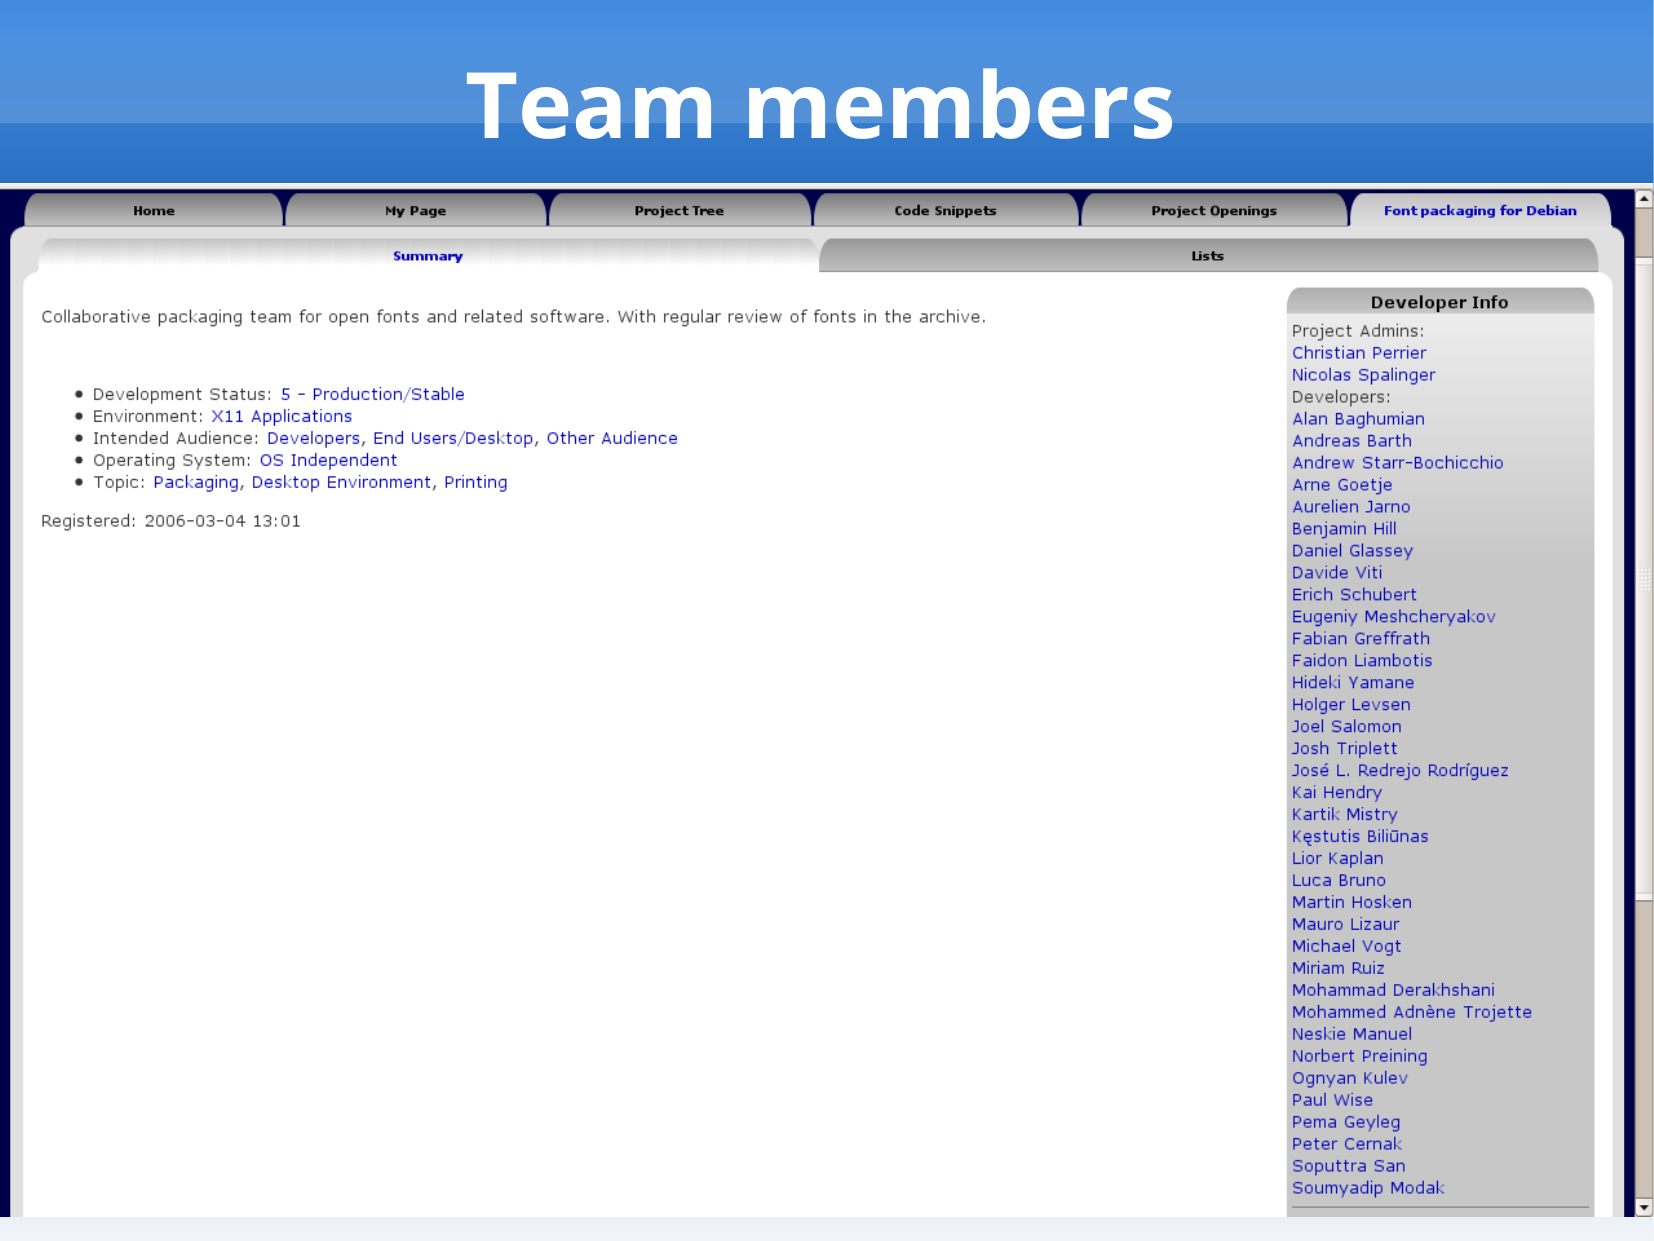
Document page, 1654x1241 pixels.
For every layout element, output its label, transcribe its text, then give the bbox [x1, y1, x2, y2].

title Team members [76, 0, 1565, 183]
picture [0, 0, 1654, 1241]
